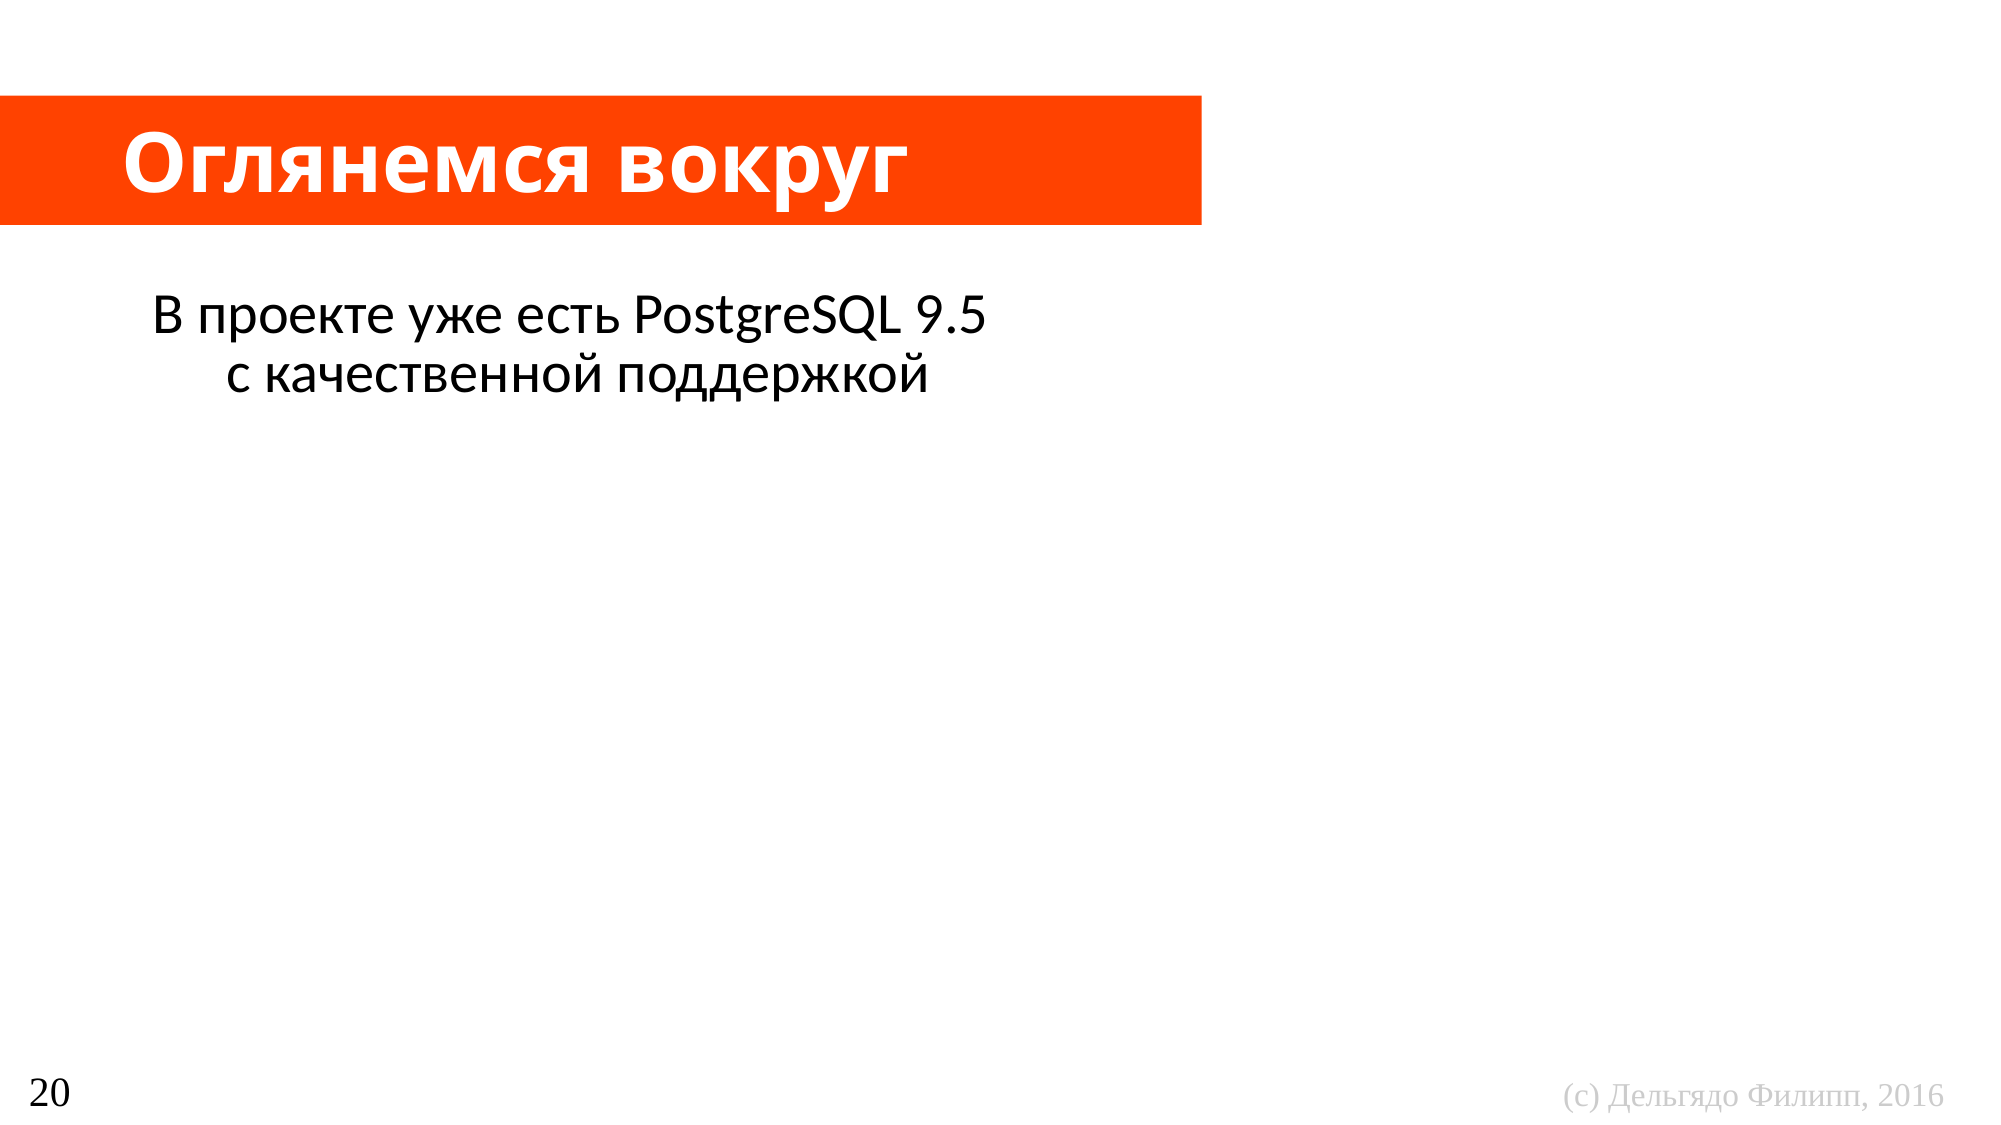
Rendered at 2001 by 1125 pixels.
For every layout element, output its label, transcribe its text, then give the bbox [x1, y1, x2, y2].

title Оглянемся вокруг [0, 95, 1202, 225]
list В проекте уже есть PostgreSQL 9.5 с качественной поддержкой [137, 282, 1863, 1014]
